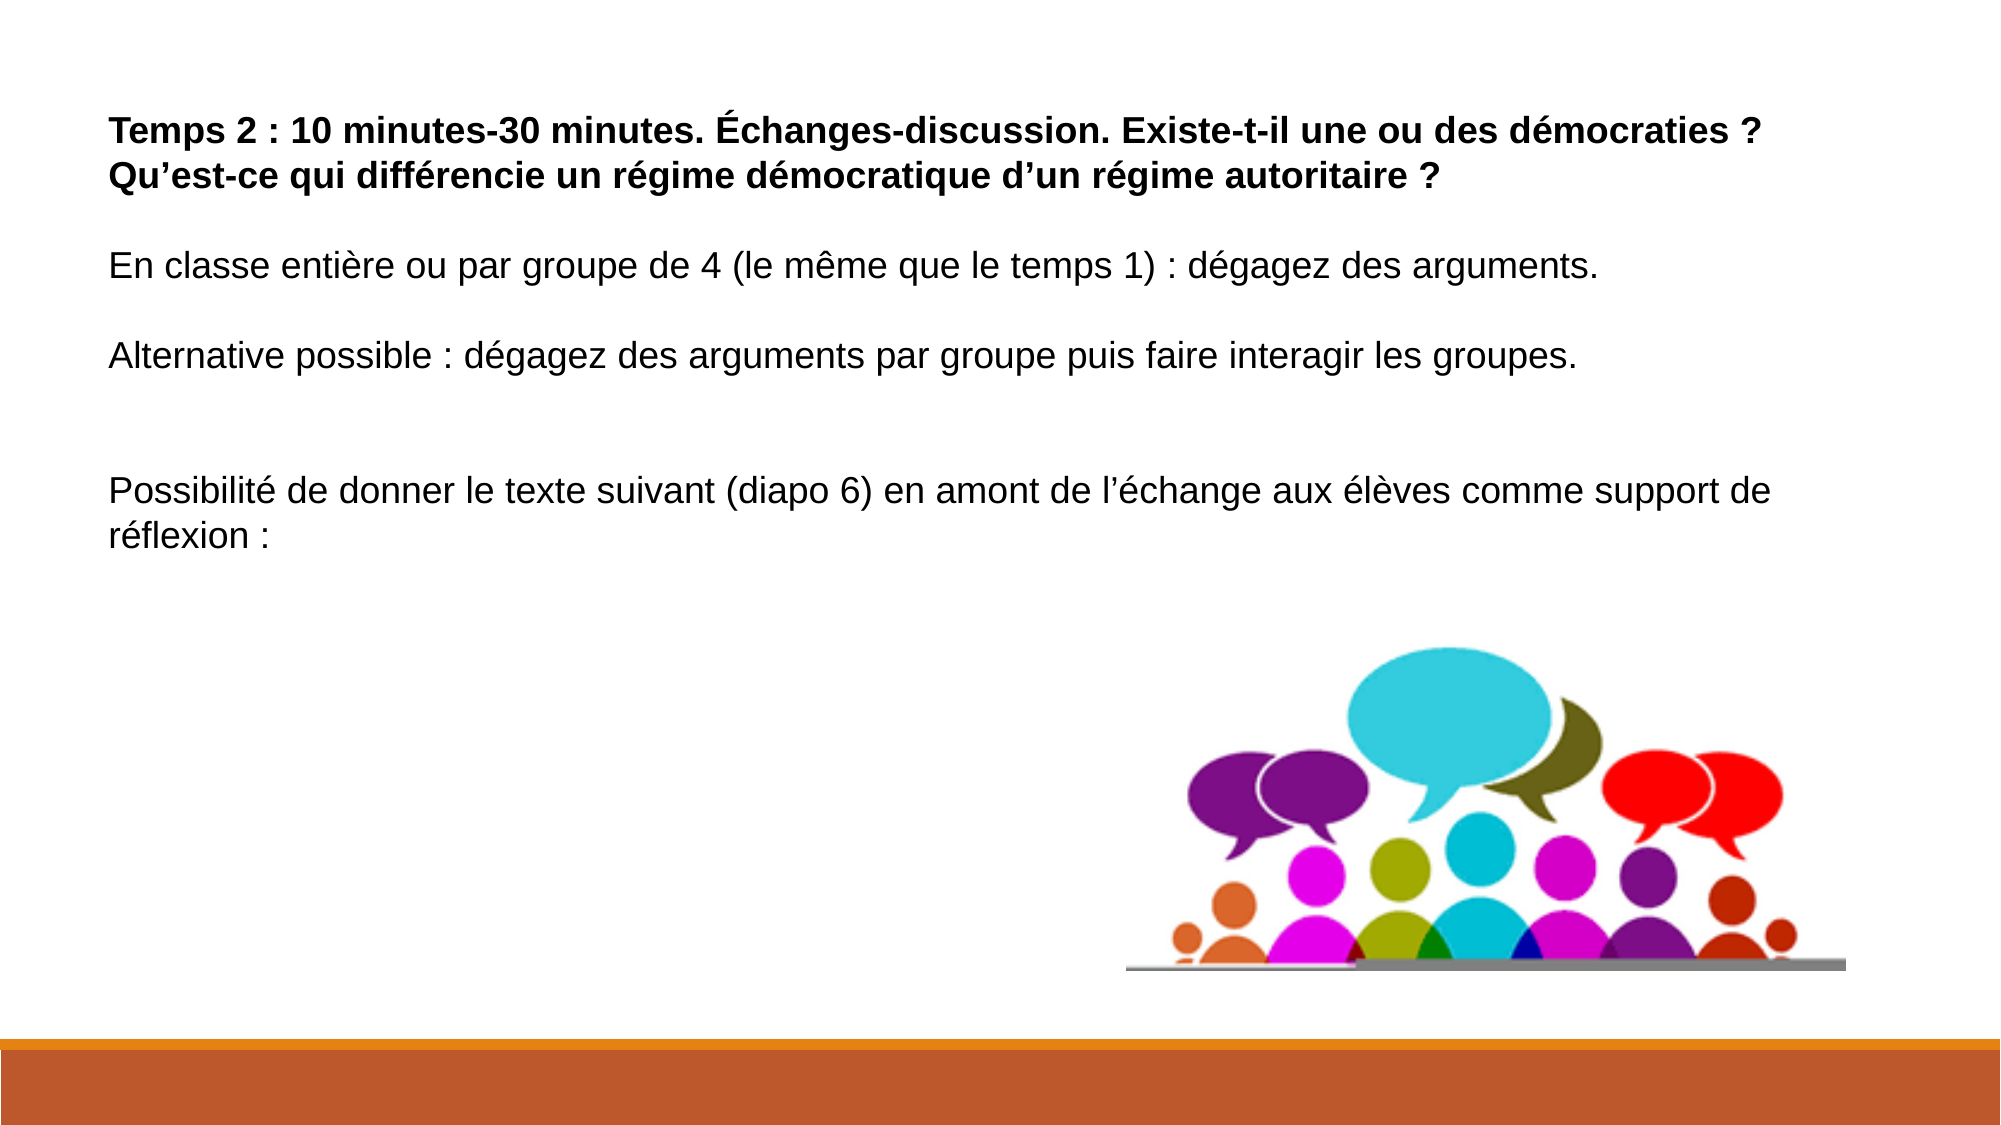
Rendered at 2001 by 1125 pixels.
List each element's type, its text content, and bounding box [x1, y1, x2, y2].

text_box Temps 2 : 10 minutes-30 minutes. Échanges-discussion. Existe-t-il une ou des démocraties ? Qu’est-ce qui différencie un régime démocratique d’un régime autoritaire ? En classe entière ou par groupe de 4 (le même que le temps 1) : dégagez des arguments. Alternative possible : dégagez des arguments par groupe puis faire interagir les groupes. Possibilité de donner le texte suivant (diapo 6) en amont de l’échange aux élèves comme support de réflexion : [93, 98, 1846, 750]
picture [1126, 605, 1846, 971]
